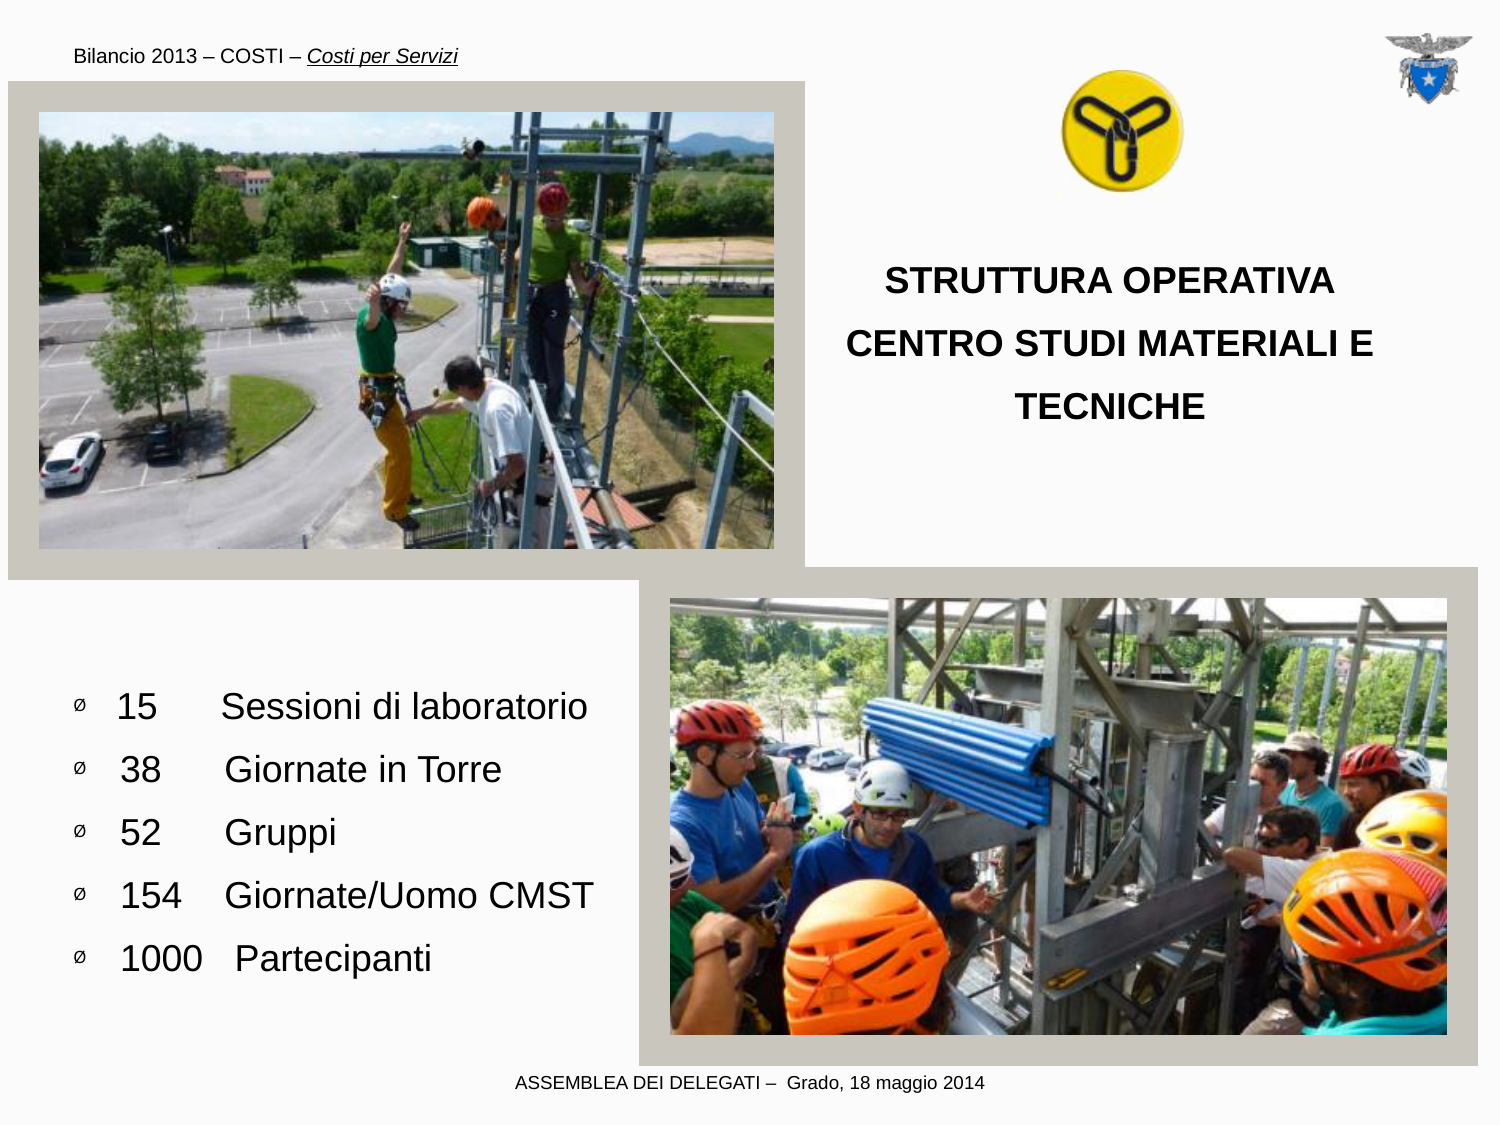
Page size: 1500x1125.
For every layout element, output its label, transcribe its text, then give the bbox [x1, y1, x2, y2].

text_box 15 Sessioni di laboratorio 38 Giornate in Torre 52 Gruppi 154 Giornate/Uomo CMST 1000 Partecipanti [58, 656, 703, 987]
text_box ASSEMBLEA DEI DELEGATI – Grado, 18 maggio 2014 [262, 1062, 1238, 1101]
picture [1058, 70, 1188, 200]
text_box STRUTTURA OPERATIVA CENTRO STUDI MATERIALI E TECNICHE [773, 230, 1447, 435]
text_box Bilancio 2013 – COSTI – Costi per Servizi [58, 35, 504, 76]
picture [1382, 29, 1477, 112]
picture [669, 597, 1447, 1035]
picture [39, 111, 774, 549]
